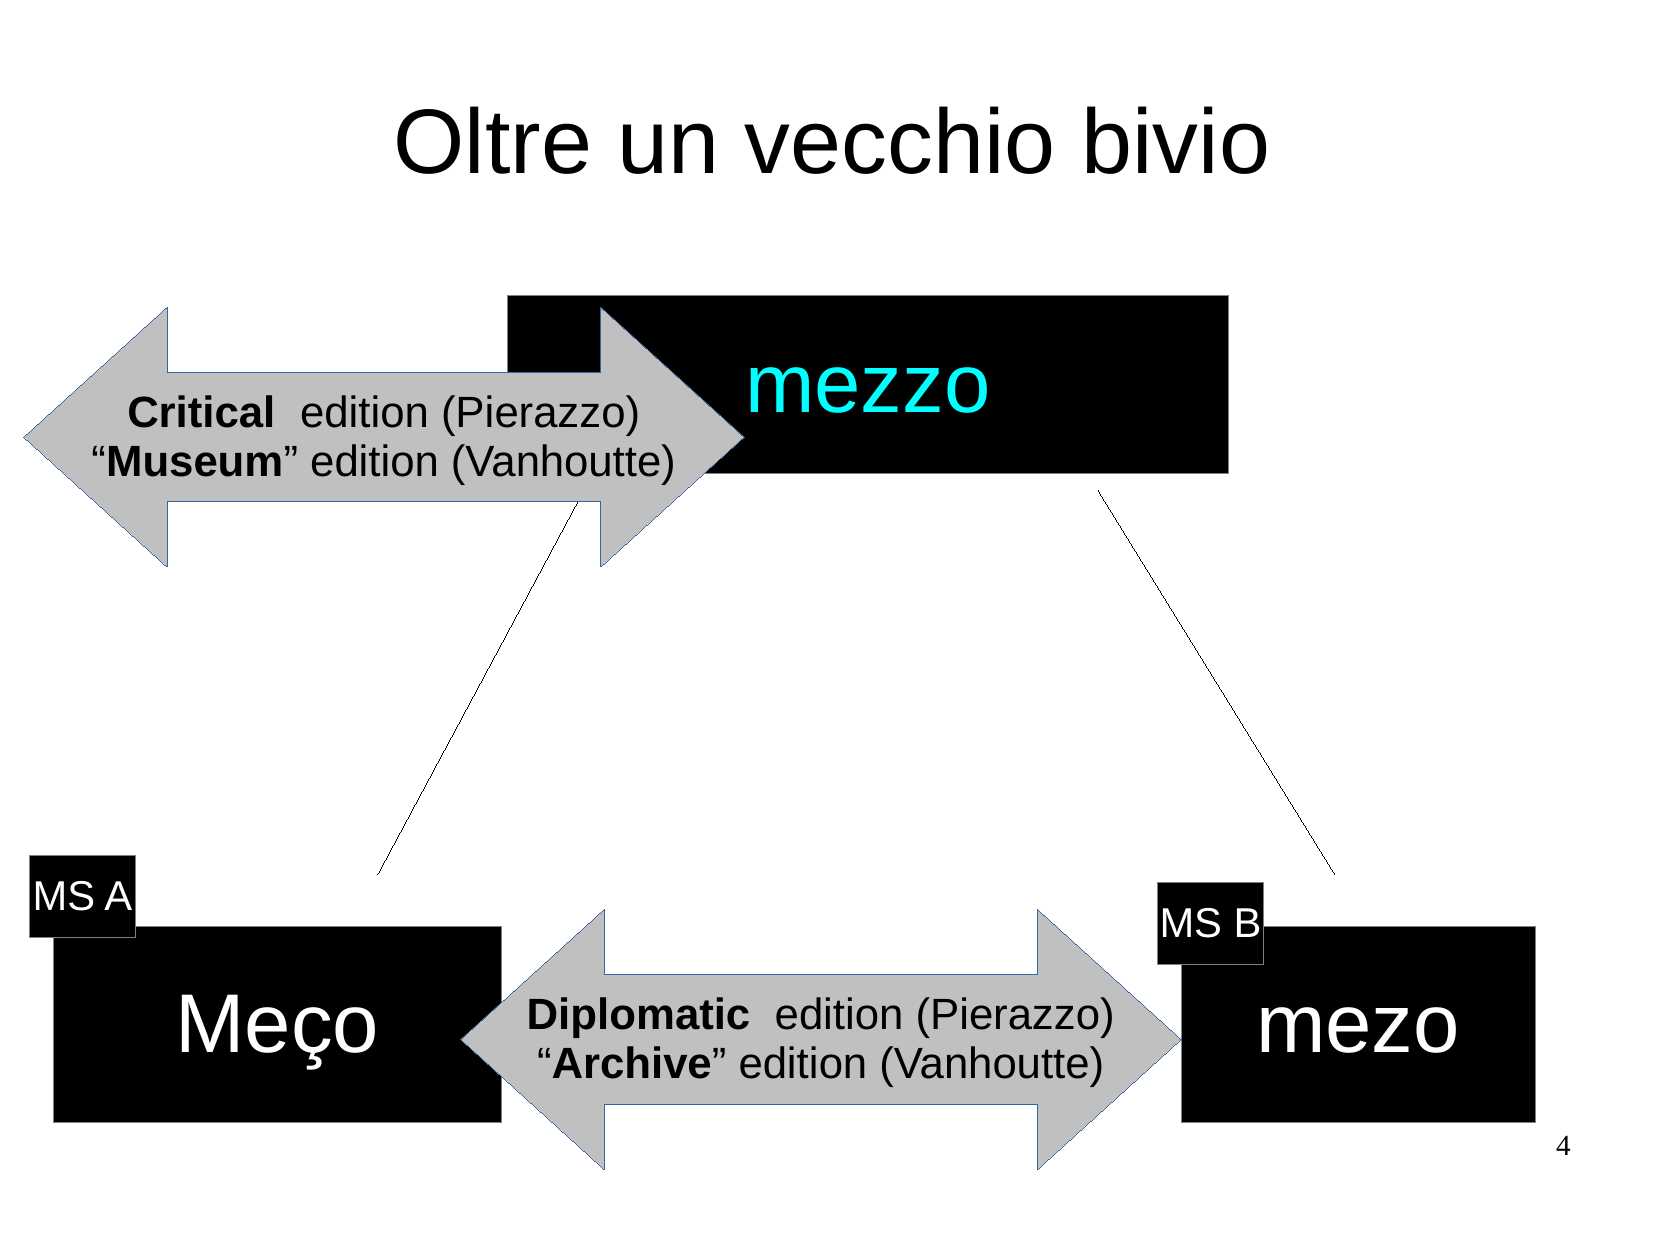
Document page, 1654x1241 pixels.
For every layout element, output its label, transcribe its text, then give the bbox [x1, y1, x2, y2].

text_box Meço [53, 926, 502, 1123]
text_box Critical edition (Pierazzo) “Museum” edition (Vanhoutte) [23, 307, 745, 567]
text_box Diplomatic edition (Pierazzo) “Archive” edition (Vanhoutte) [460, 909, 1182, 1170]
text_box mezo [1181, 926, 1536, 1123]
title Oltre un vecchio bivio [129, 23, 1536, 260]
text_box mezzo [507, 295, 1229, 474]
text_box MS A [29, 855, 136, 938]
text_box MS B [1157, 882, 1264, 965]
